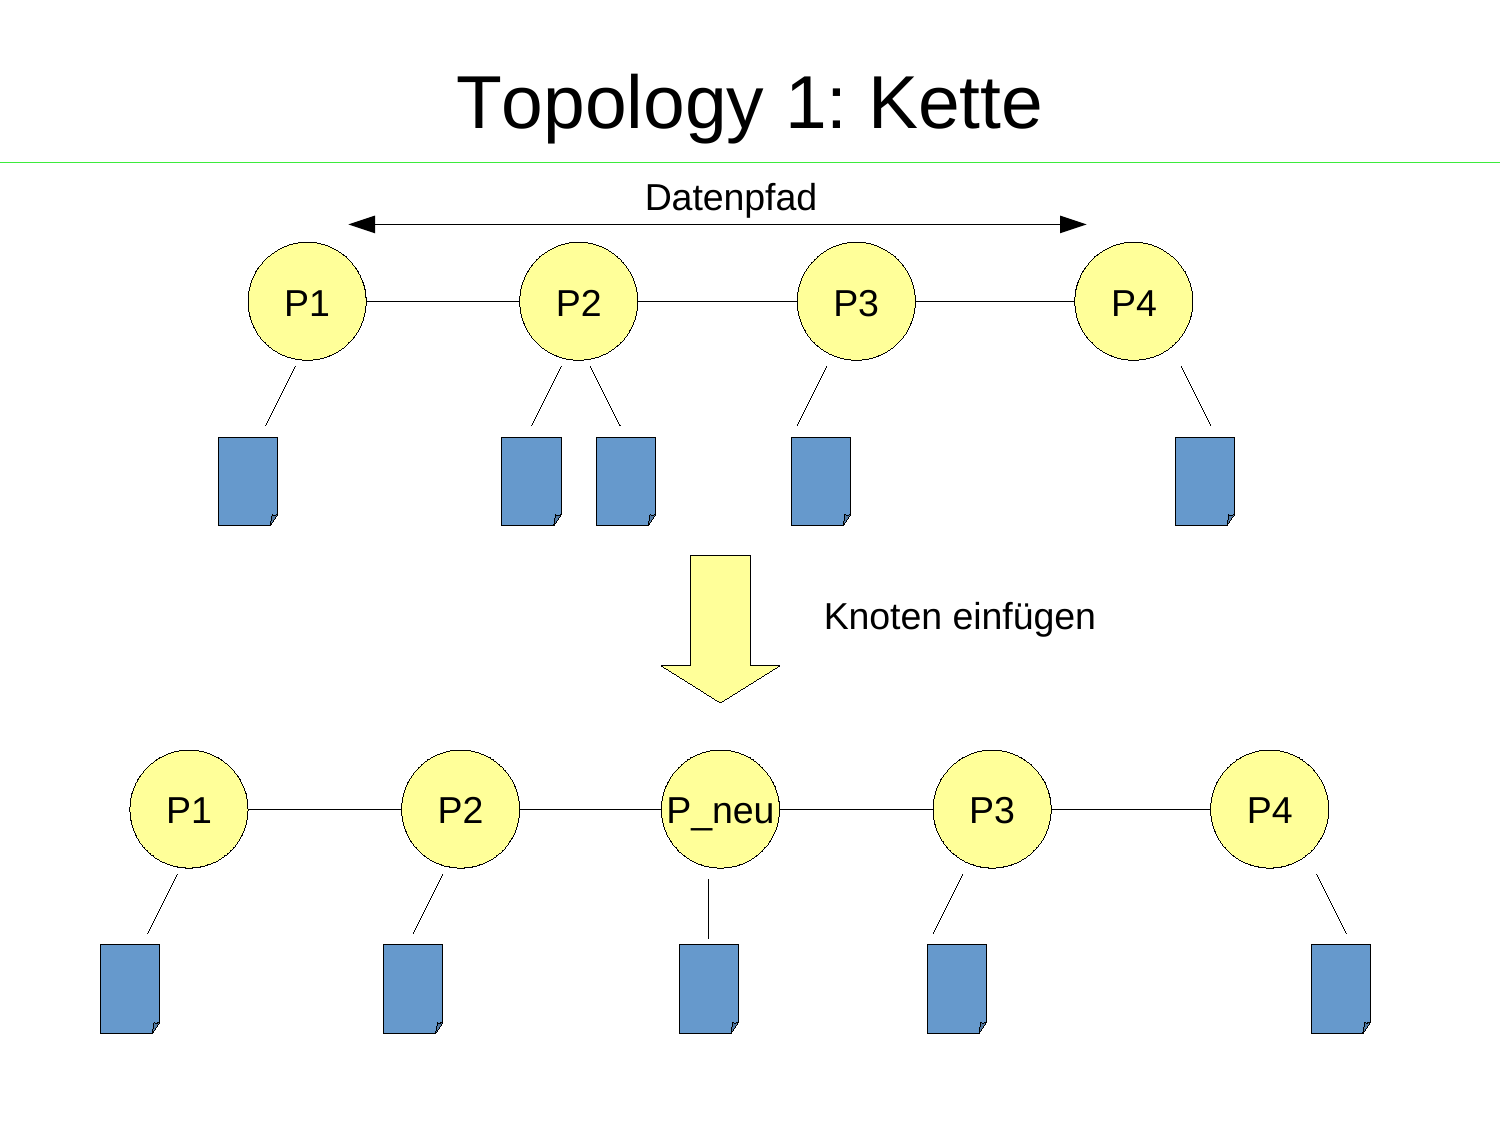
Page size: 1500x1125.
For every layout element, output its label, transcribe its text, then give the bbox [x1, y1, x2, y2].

text_box Datenpfad [630, 165, 833, 226]
text_box [927, 944, 987, 1034]
text_box P2 [401, 750, 520, 869]
text_box P_neu [661, 750, 780, 869]
text_box [791, 437, 851, 526]
text_box Knoten einfügen [809, 584, 1111, 645]
text_box [661, 555, 780, 703]
text_box P3 [797, 242, 916, 361]
text_box [596, 437, 656, 526]
text_box [679, 944, 739, 1034]
text_box [218, 437, 278, 526]
text_box P4 [1074, 242, 1193, 361]
title Topology 1: Kette [75, 57, 1426, 148]
text_box [1311, 944, 1371, 1034]
text_box P1 [129, 750, 249, 869]
text_box [383, 944, 443, 1034]
text_box P2 [519, 242, 638, 361]
text_box P3 [933, 750, 1052, 869]
text_box P1 [248, 242, 367, 361]
text_box [100, 944, 160, 1034]
text_box [1175, 437, 1235, 526]
text_box P4 [1210, 750, 1329, 869]
text_box [501, 437, 562, 526]
